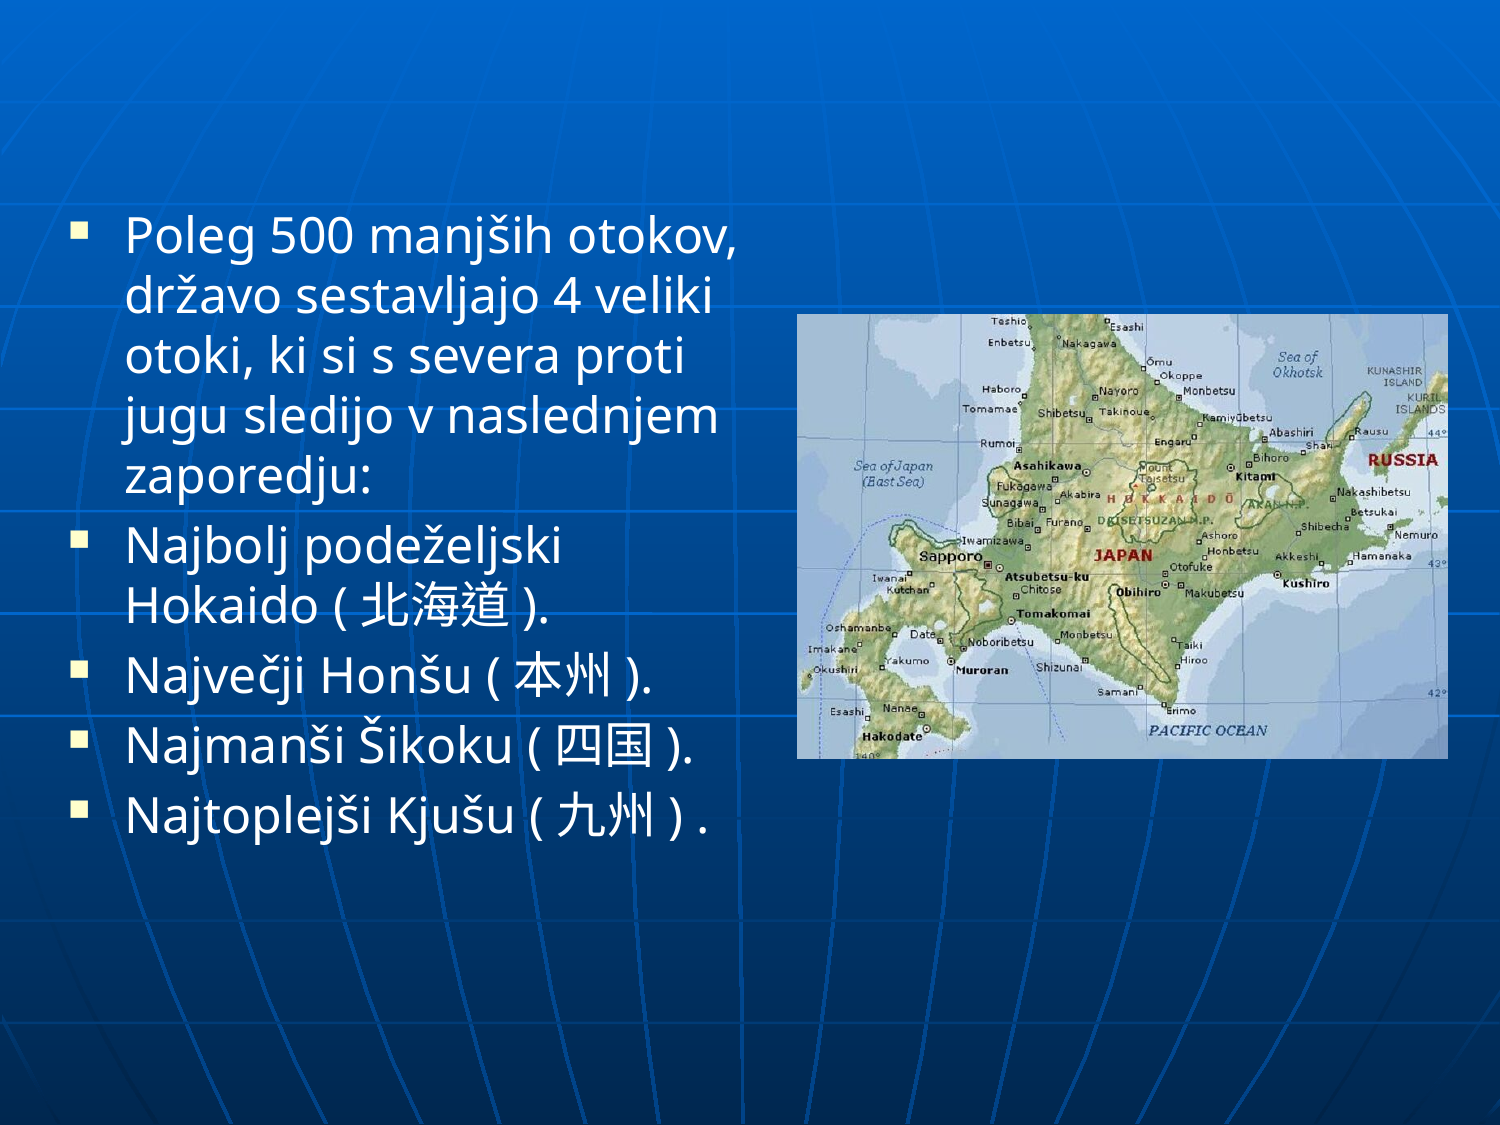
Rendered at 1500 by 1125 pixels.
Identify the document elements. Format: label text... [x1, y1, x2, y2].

list Poleg 500 manjših otokov, državo sestavljajo 4 veliki otoki, ki si s severa proti jugu sledijo v naslednjem zaporedju: Najbolj podeželjski Hokaido (北海道). Največji Honšu (本州). Najmanši Šikoku (四国). Najtoplejši Kjušu (九州) . [53, 196, 774, 1024]
picture [797, 314, 1448, 759]
